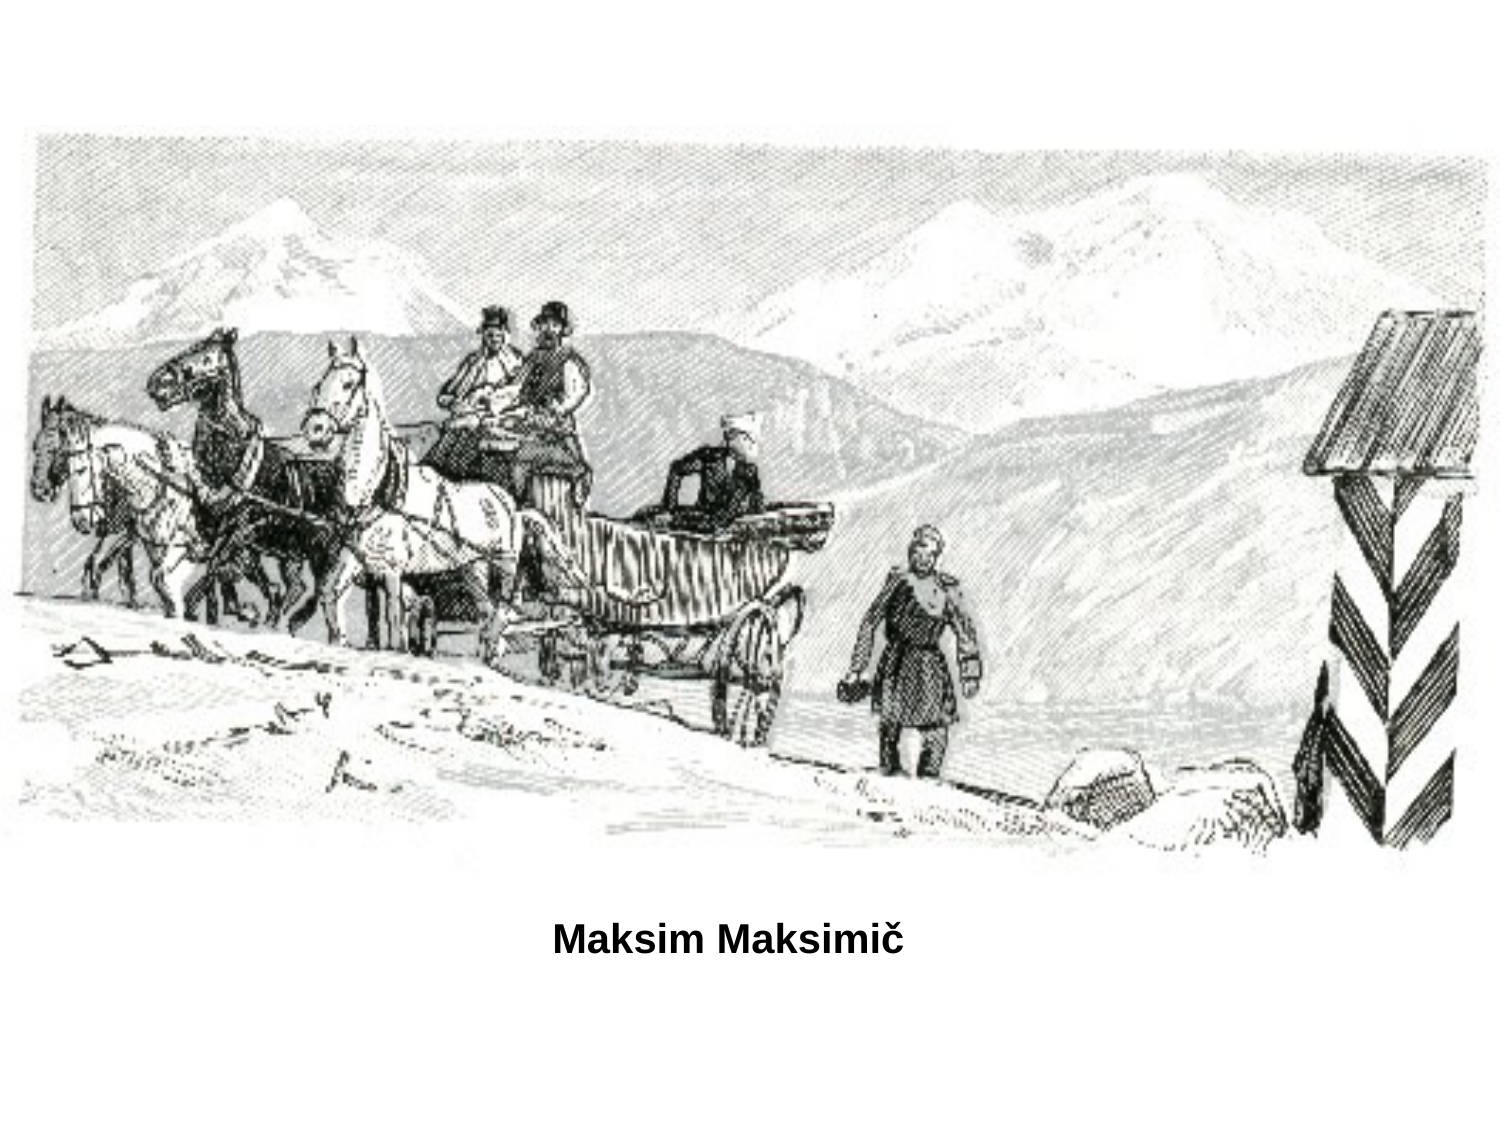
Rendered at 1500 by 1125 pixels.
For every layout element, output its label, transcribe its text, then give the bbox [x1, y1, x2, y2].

text_box Maksim Maksimič [537, 904, 1046, 970]
picture [0, 125, 1500, 894]
